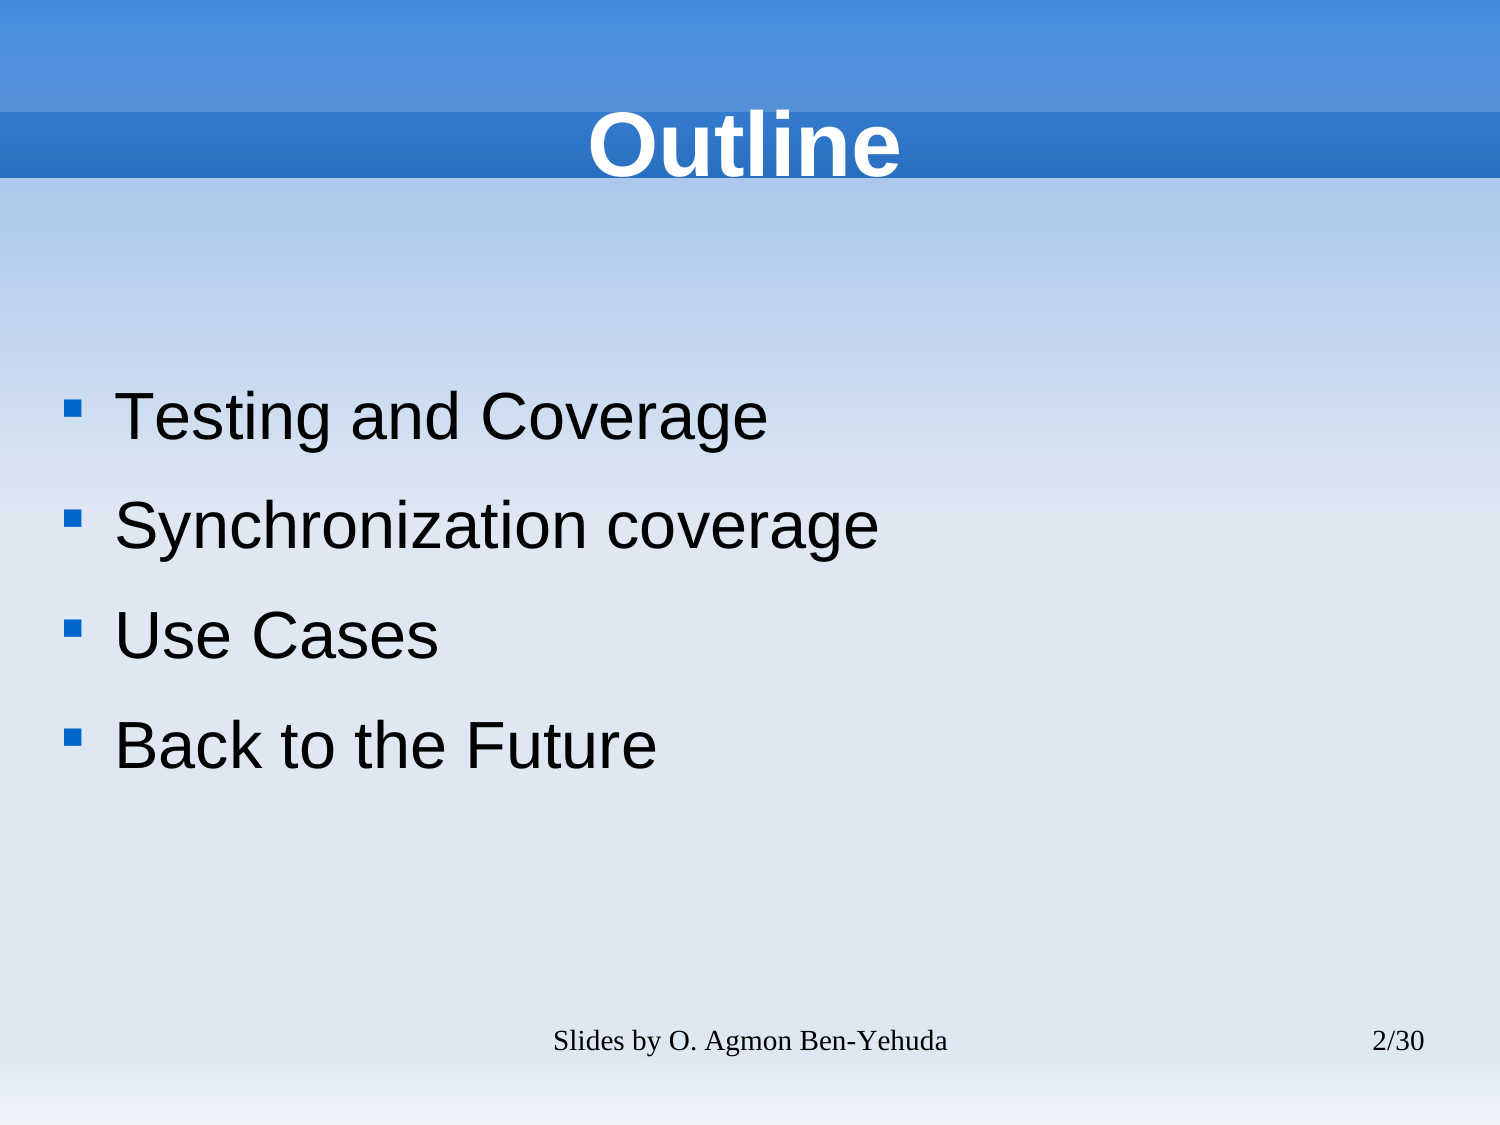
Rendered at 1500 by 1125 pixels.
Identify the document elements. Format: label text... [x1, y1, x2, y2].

title Outline [27, 74, 1463, 205]
list Testing and Coverage Synchronization coverage Use Cases Back to the Future [28, 274, 1464, 1007]
picture [0, 0, 1500, 1125]
